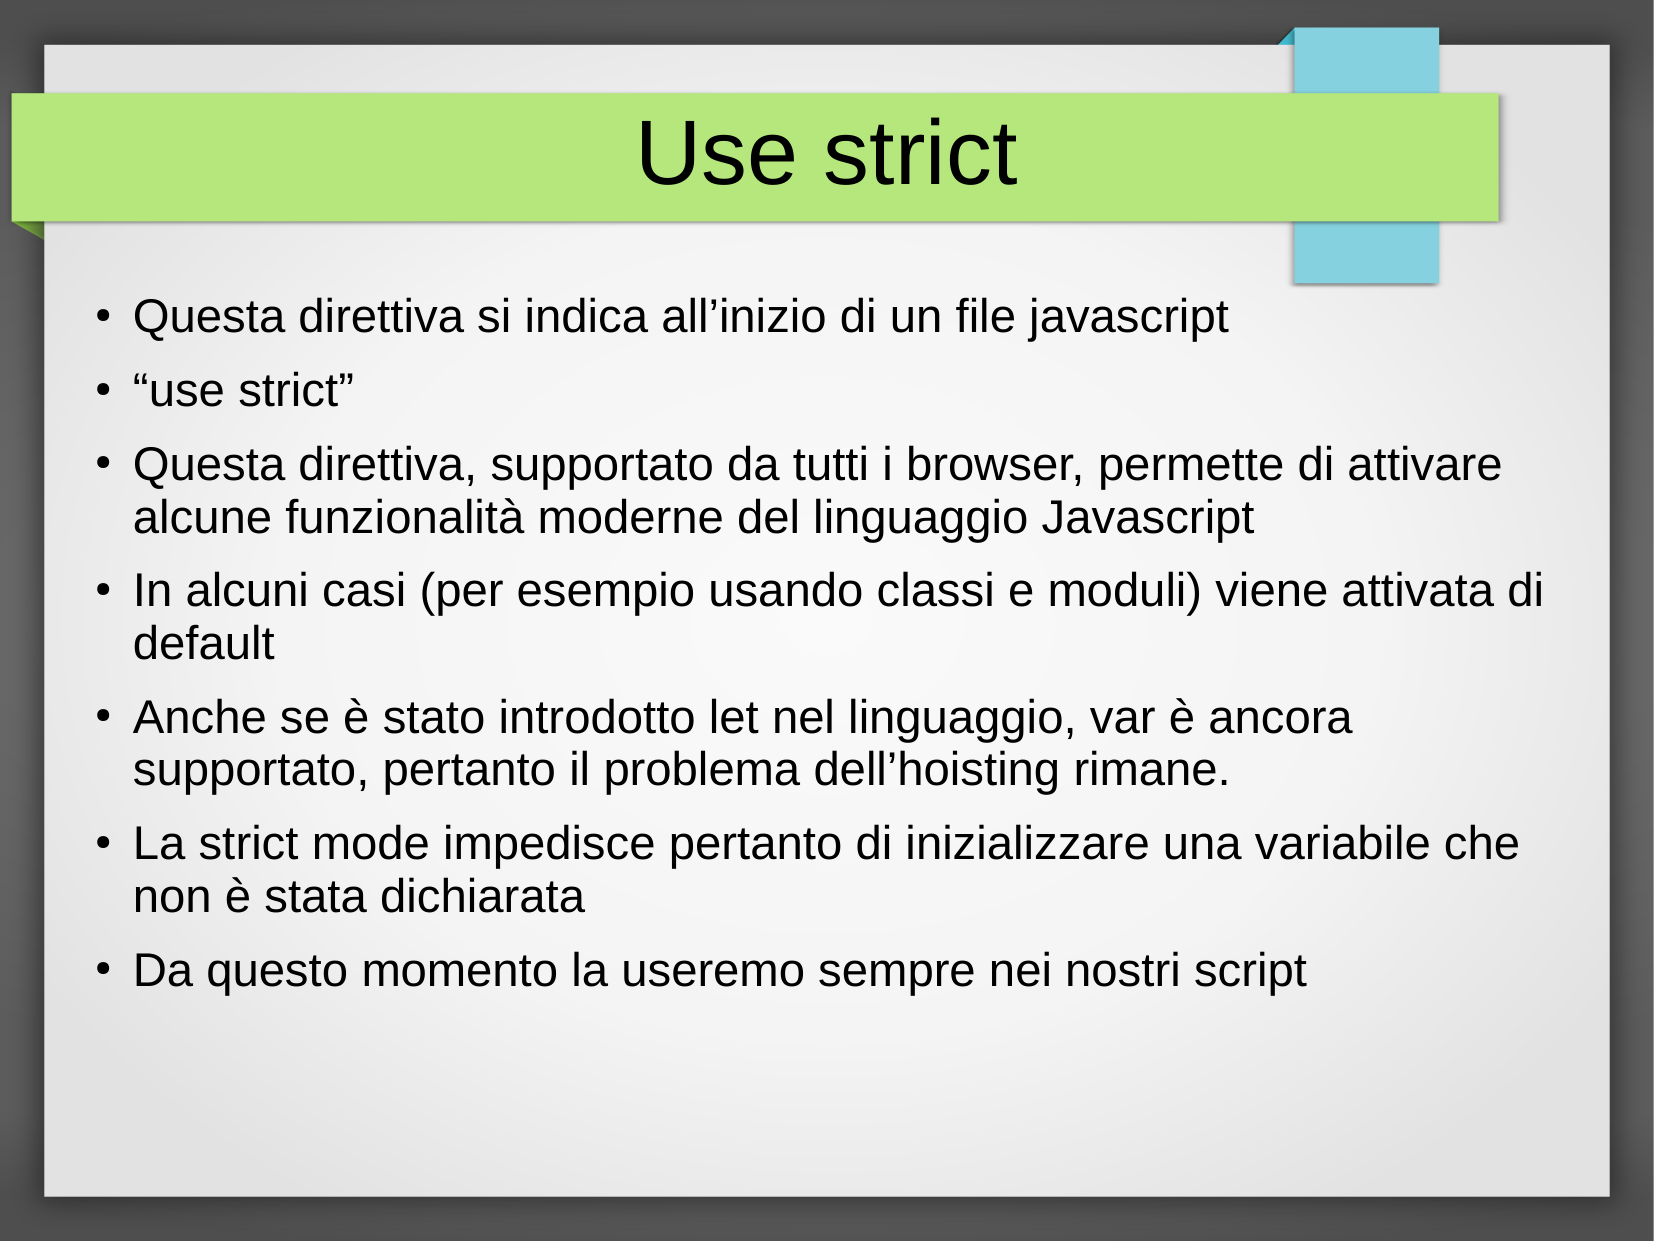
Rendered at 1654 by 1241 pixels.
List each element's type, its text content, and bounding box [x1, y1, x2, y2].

title Use strict [82, 49, 1571, 257]
list Questa direttiva si indica all’inizio di un file javascript “use strict” Questa direttiva, supportato da tutti i browser, permette di attivare alcune funzionalità moderne del linguaggio Javascript In alcuni casi (per esempio usando classi e moduli) viene attivata di default Anche se è stato introdotto let nel linguaggio, var è ancora supportato, pertanto il problema dell’hoisting rimane. La strict mode impedisce pertanto di inizializzare una variabile che non è stata dichiarata Da questo momento la useremo sempre nei nostri script [82, 290, 1571, 1010]
picture [0, 0, 1654, 1241]
